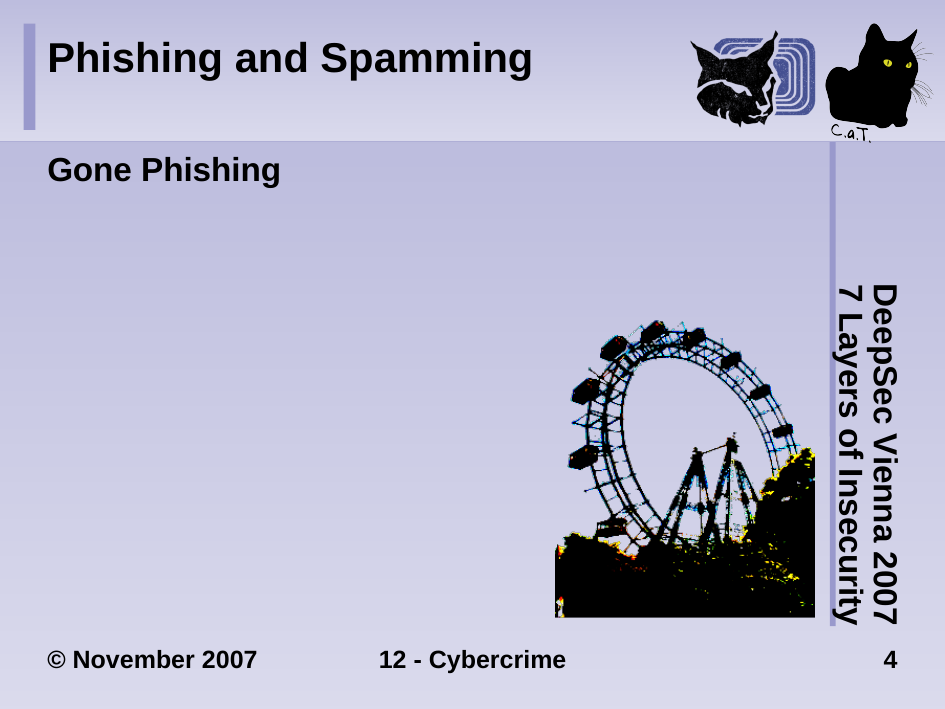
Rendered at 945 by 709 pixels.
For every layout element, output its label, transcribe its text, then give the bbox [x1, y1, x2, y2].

picture [685, 23, 934, 143]
list Gone Phishing [47, 153, 815, 634]
title Phishing and Spamming [47, 37, 813, 130]
